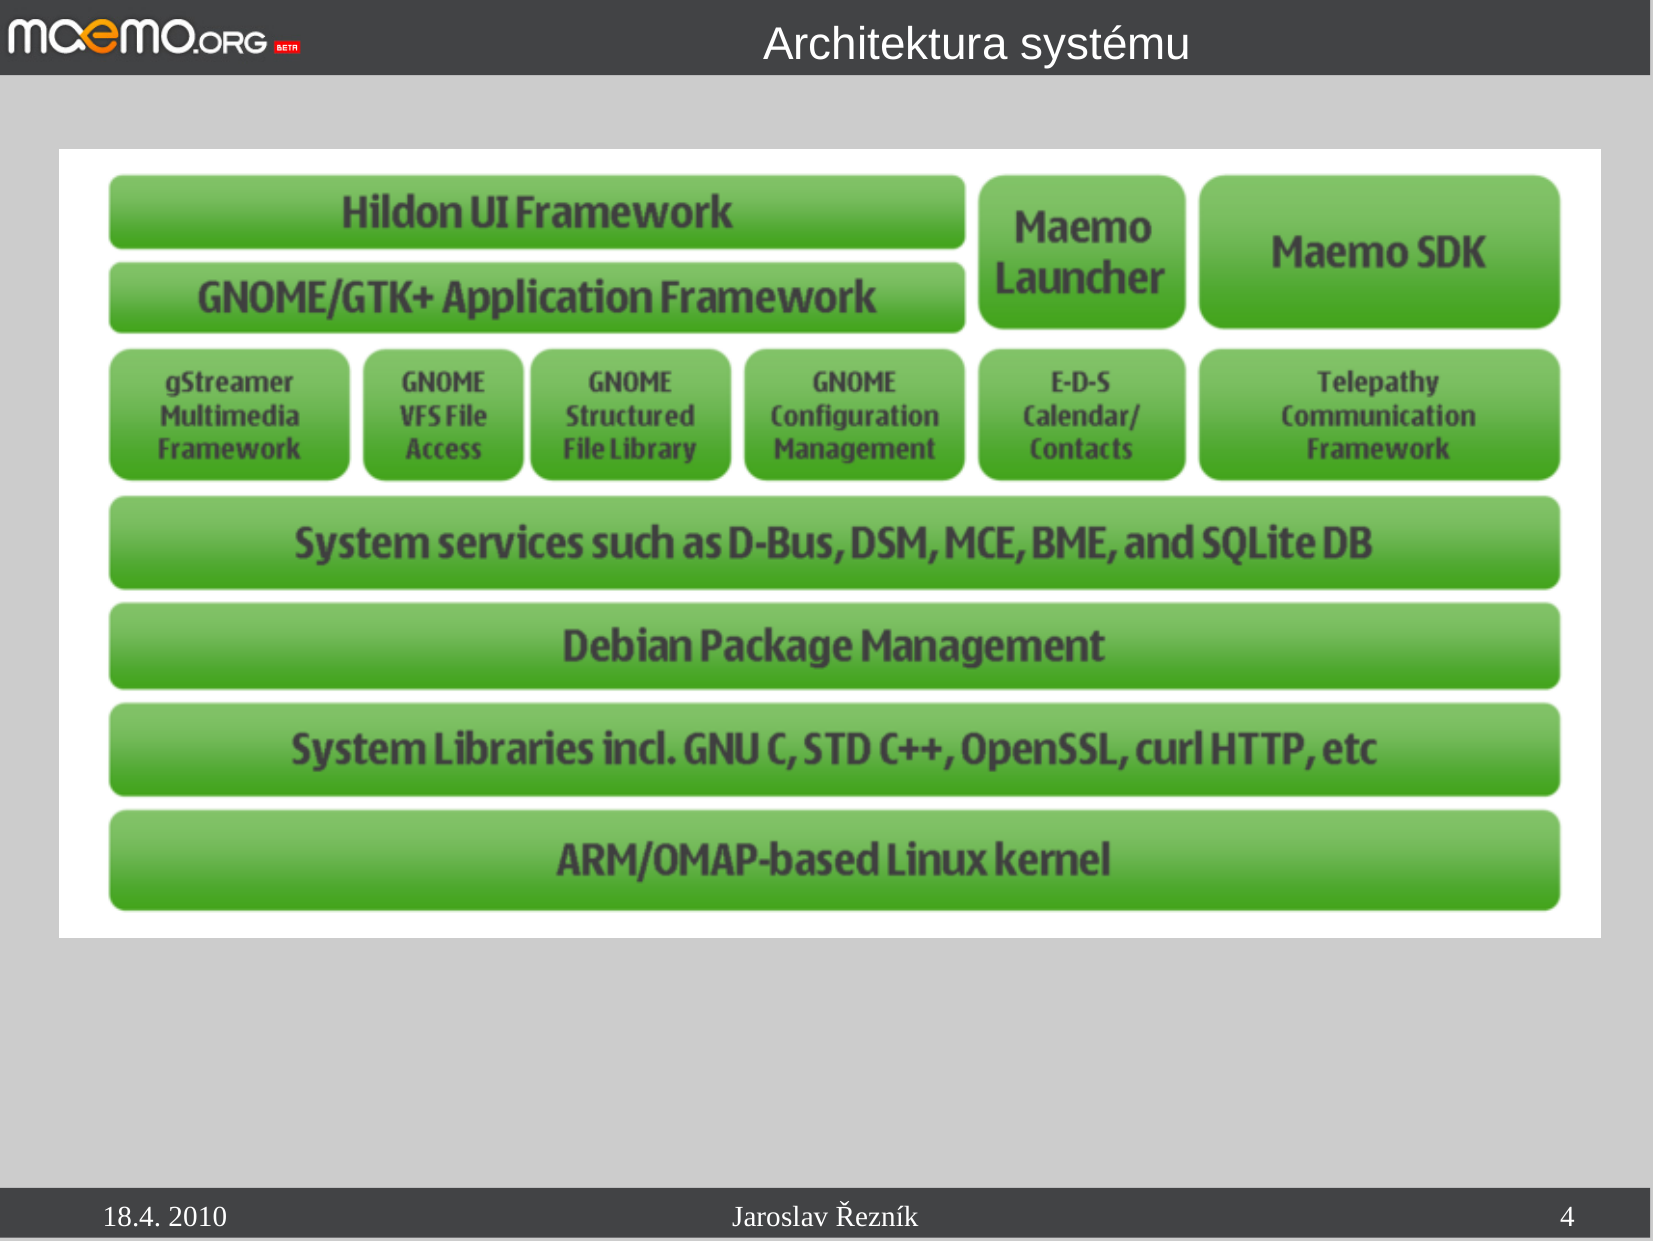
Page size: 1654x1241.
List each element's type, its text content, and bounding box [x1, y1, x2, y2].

title Architektura systému [379, 11, 1576, 76]
picture [59, 149, 1601, 938]
picture [0, 0, 317, 64]
